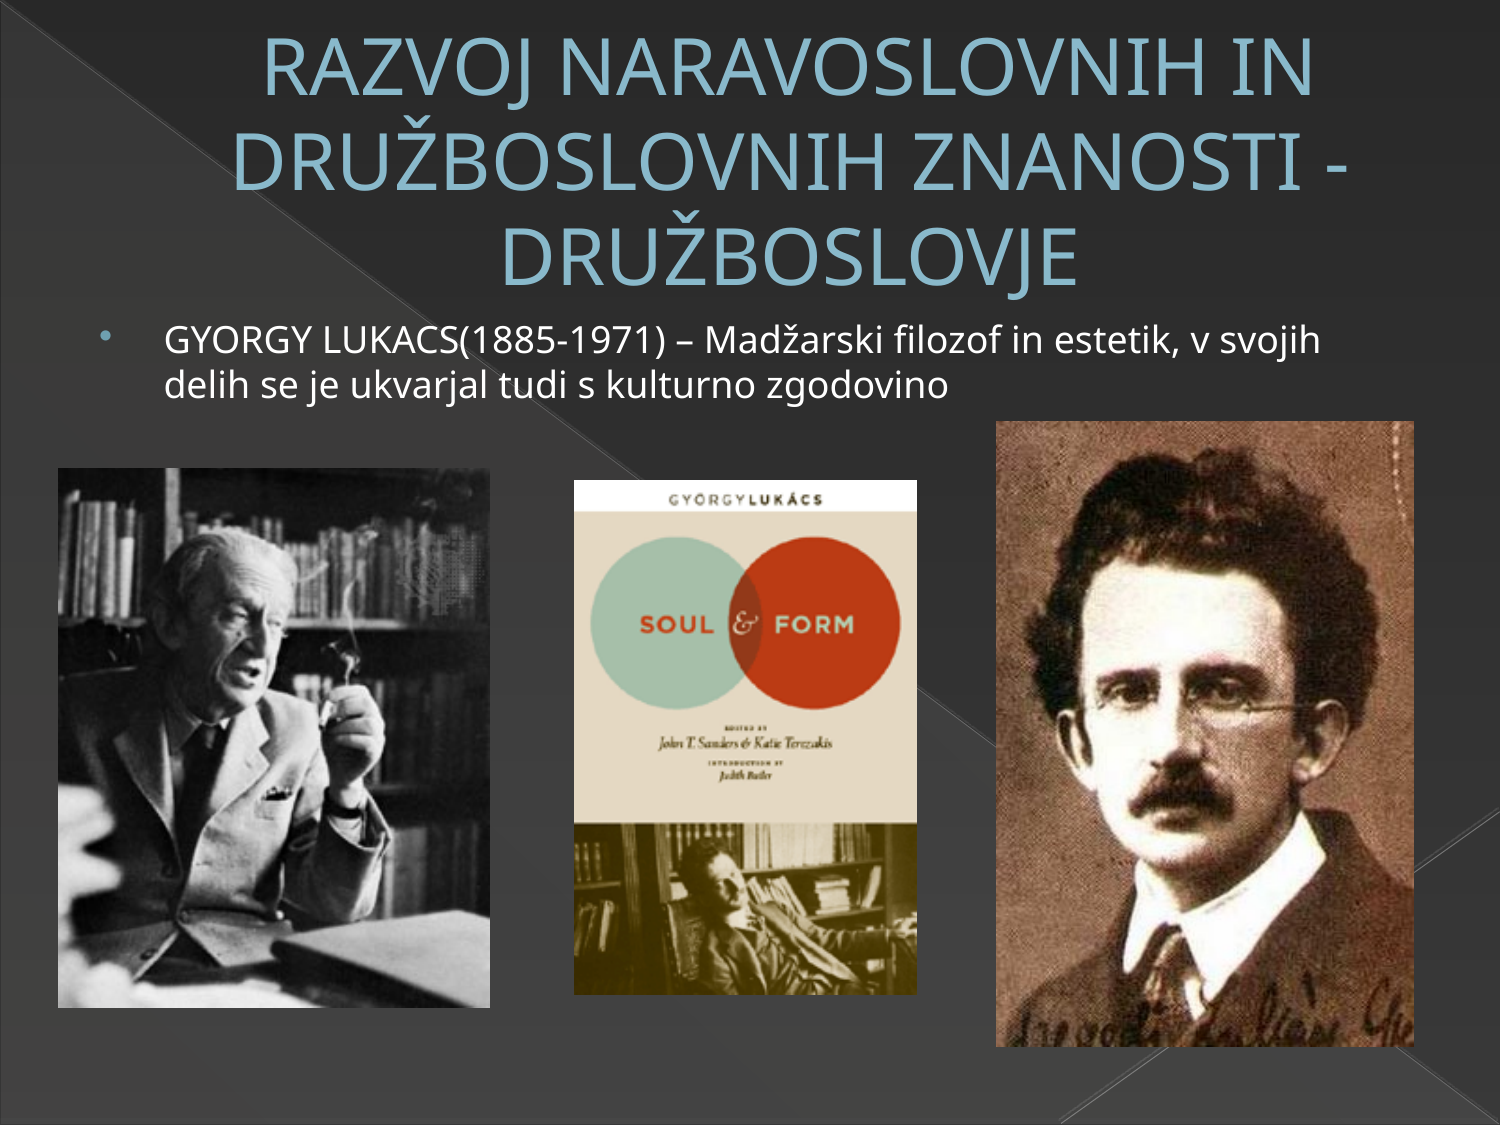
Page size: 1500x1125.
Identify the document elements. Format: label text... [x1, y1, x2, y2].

picture [996, 421, 1414, 1047]
picture [58, 468, 490, 1008]
title RAZVOJ NARAVOSLOVNIH IN DRUŽBOSLOVNIH ZNANOSTI - DRUŽBOSLOVJE [75, 43, 1425, 274]
picture [574, 480, 917, 995]
list GYORGY LUKACS(1885-1971) – Madžarski filozof in estetik, v svojih delih se je ukvarjal tudi s kulturno zgodovino [75, 308, 1425, 1059]
